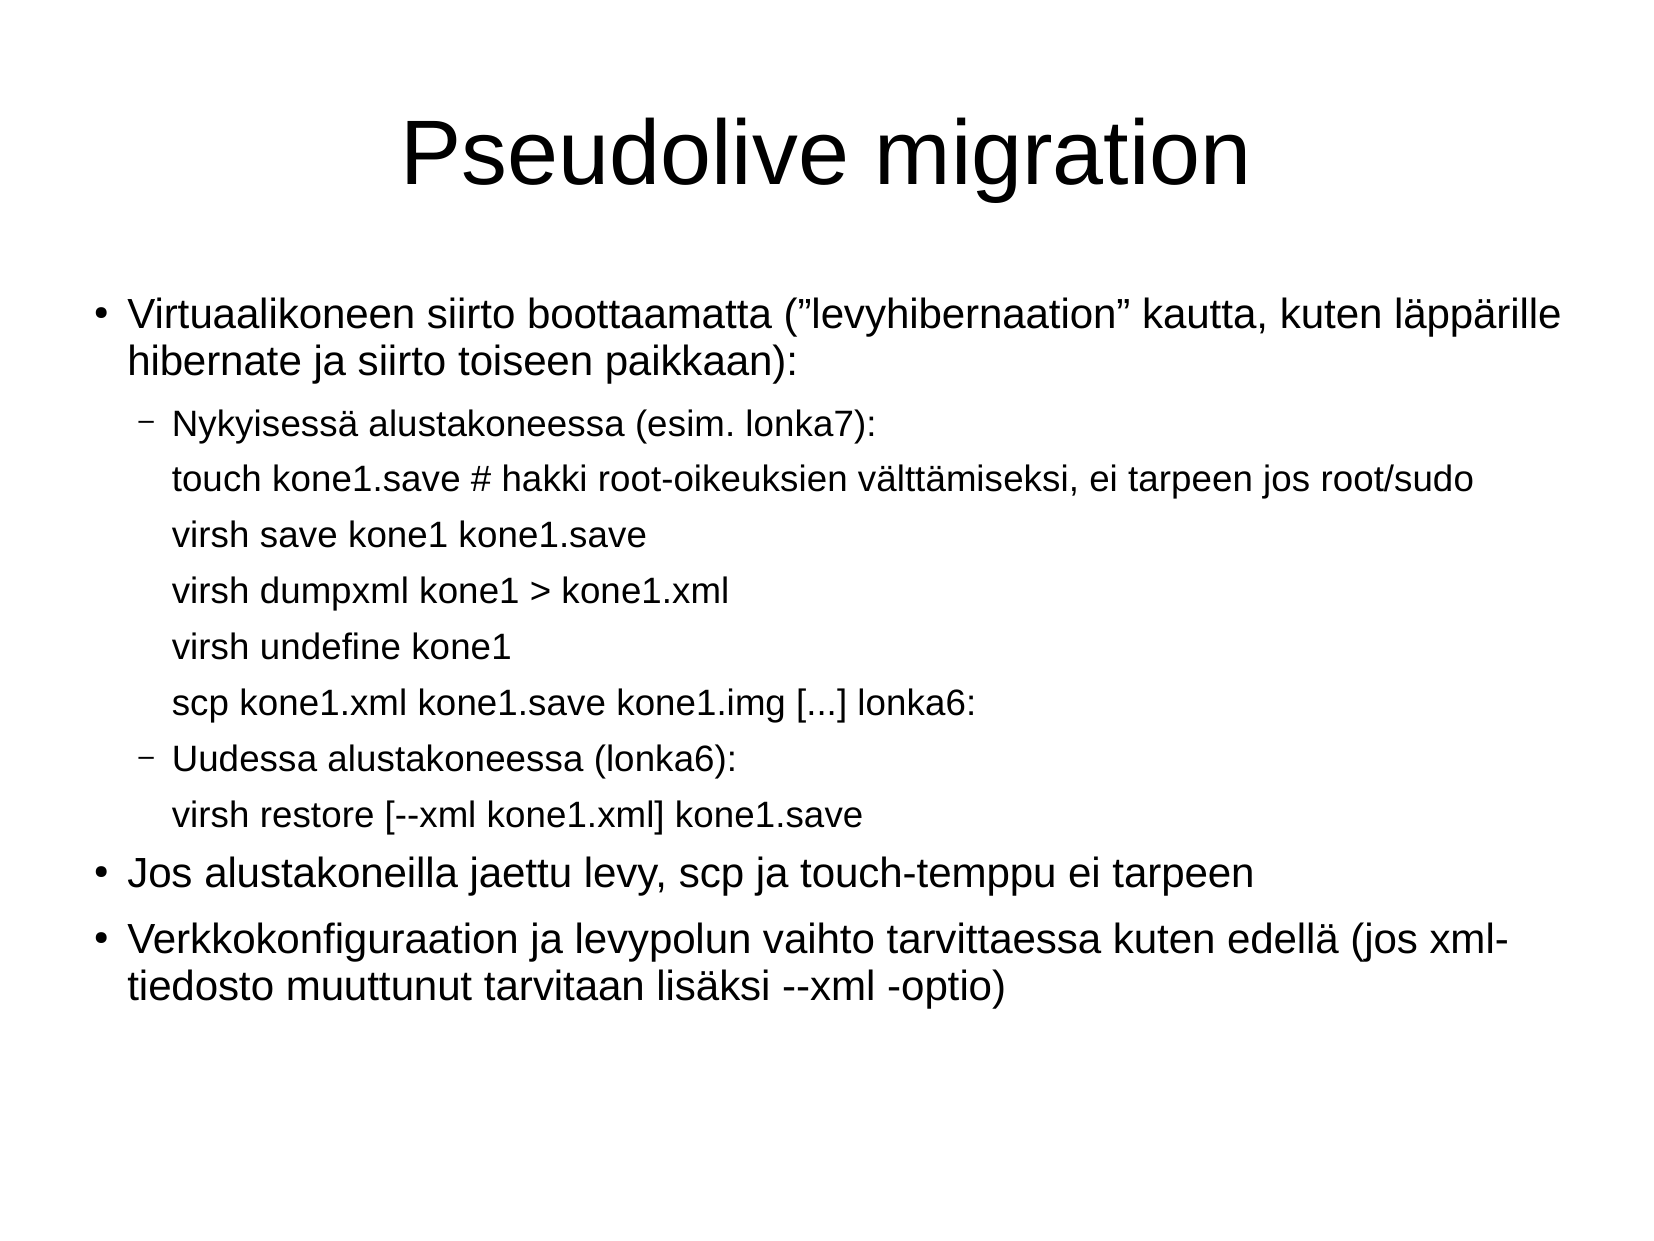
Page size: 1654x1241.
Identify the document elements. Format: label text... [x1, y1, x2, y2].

list Virtuaalikoneen siirto boottaamatta (”levyhibernaation” kautta, kuten läppärille hibernate ja siirto toiseen paikkaan): Nykyisessä alustakoneessa (esim. lonka7): touch kone1.save # hakki root-oikeuksien välttämiseksi, ei tarpeen jos root/sudo virsh save kone1 kone1.save virsh dumpxml kone1 > kone1.xml virsh undefine kone1 scp kone1.xml kone1.save kone1.img [...] lonka6: Uudessa alustakoneessa (lonka6): virsh restore [--xml kone1.xml] kone1.save Jos alustakoneilla jaettu levy, scp ja touch-temppu ei tarpeen Verkkokonfiguraation ja levypolun vaihto tarvittaessa kuten edellä (jos xml-tiedosto muuttunut tarvitaan lisäksi --xml -optio) [82, 290, 1571, 1010]
title Pseudolive migration [82, 49, 1571, 257]
